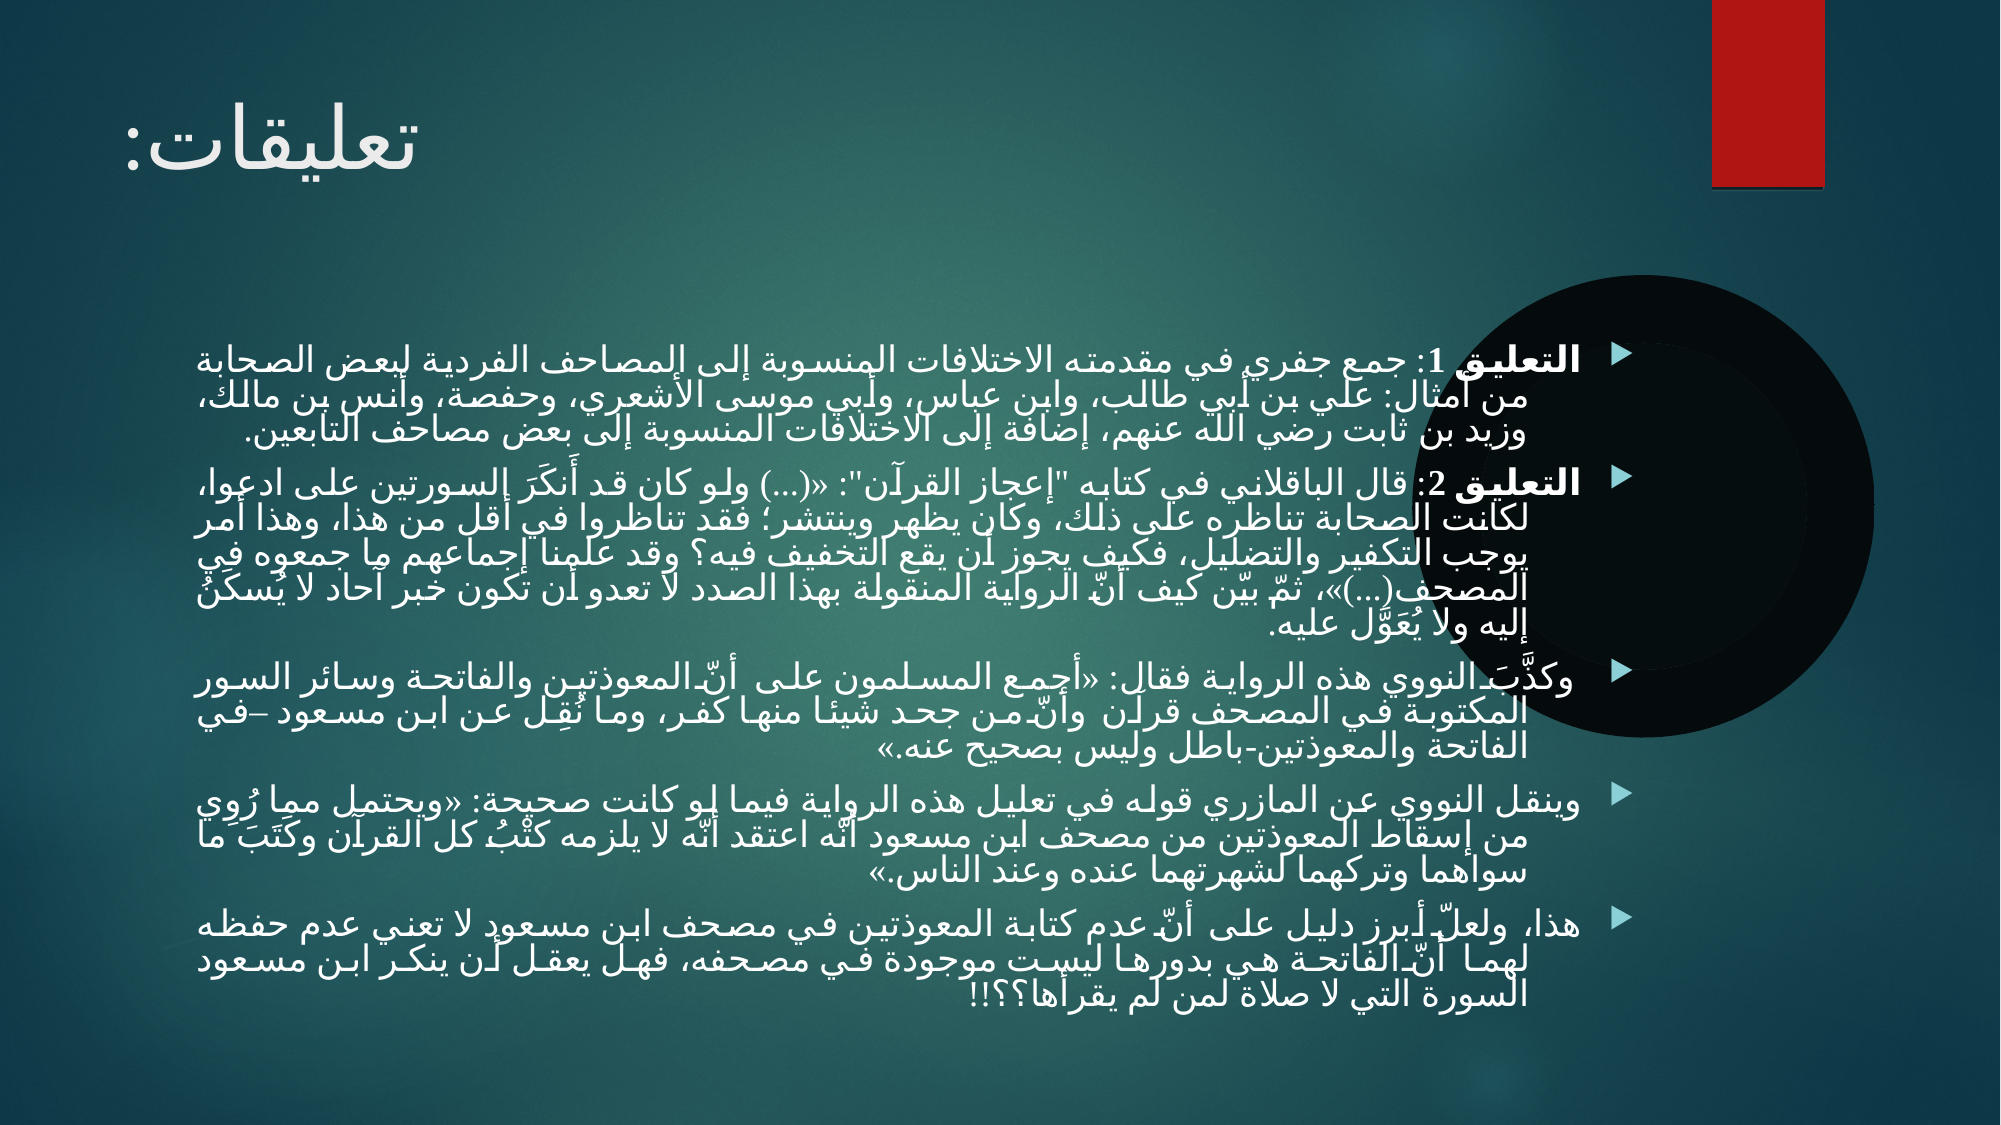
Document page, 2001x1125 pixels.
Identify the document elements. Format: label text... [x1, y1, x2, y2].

list التعليق 1: جمع جفري في مقدمته الاختلافات المنسوبة إلى المصاحف الفردية لبعض الصحابة من أمثال: علي بن أبي طالب، وابن عباس، وأبي موسى الأشعري، وحفصة، وأنس بن مالك، وزيد بن ثابت رضي الله عنهم، إضافة إلى الاختلافات المنسوبة إلى بعض مصاحف التابعين. التعليق 2: قال الباقلاني في كتابه "إعجاز القرآن": «(...) ولو كان قد أَنكَرَ السورتين على ادعوا، لكانت الصحابة تناظره على ذلك، وكان يظهر وينتشر؛ فقد تناظروا في أقل من هذا، وهذا أمر يوجب التكفير والتضليل، فكيف يجوز أن يقع التخفيف فيه؟ وقد علمنا إجماعهم ما جمعوه في المصحف(...)»، ثمّ بيّن كيف أنّ الرواية المنقولة بهذا الصدد لا تعدو أن تكون خبر آحاد لا يُسكَنُ إليه ولا يُعَوَّل عليه. وكذَّبَ النووي هذه الرواية فقال: «أجمع المسلمون على أنّ المعوذتين والفاتحة وسائر السور المكتوبة في المصحف قرآن وأنّ من جحد شيئا منها كفر، وما نُقِل عن ابن مسعود –في الفاتحة والمعوذتين-باطل وليس بصحيح عنه.» وينقل النووي عن المازري قوله في تعليل هذه الرواية فيما لو كانت صحيحة: «ويحتمل مما رُوِي من إسقاط المعوذتين من مصحف ابن مسعود أنّه اعتقد أنّه لا يلزمه كتْبُ كل القرآن وكَتَبَ ما سواهما وتركهما لشهرتهما عنده وعند الناس.» هذا، ولعلّ أبرز دليل على أنّ عدم كتابة المعوذتين في مصحف ابن مسعود لا تعني عدم حفظه لهما أنّ الفاتحة هي بدورها ليست موجودة في مصحفه، فهل يعقل أن ينكر ابن مسعود السورة التي لا صلاة لمن لم يقرأها؟؟!! [181, 336, 1649, 1026]
title تعليقات: [106, 74, 1649, 305]
